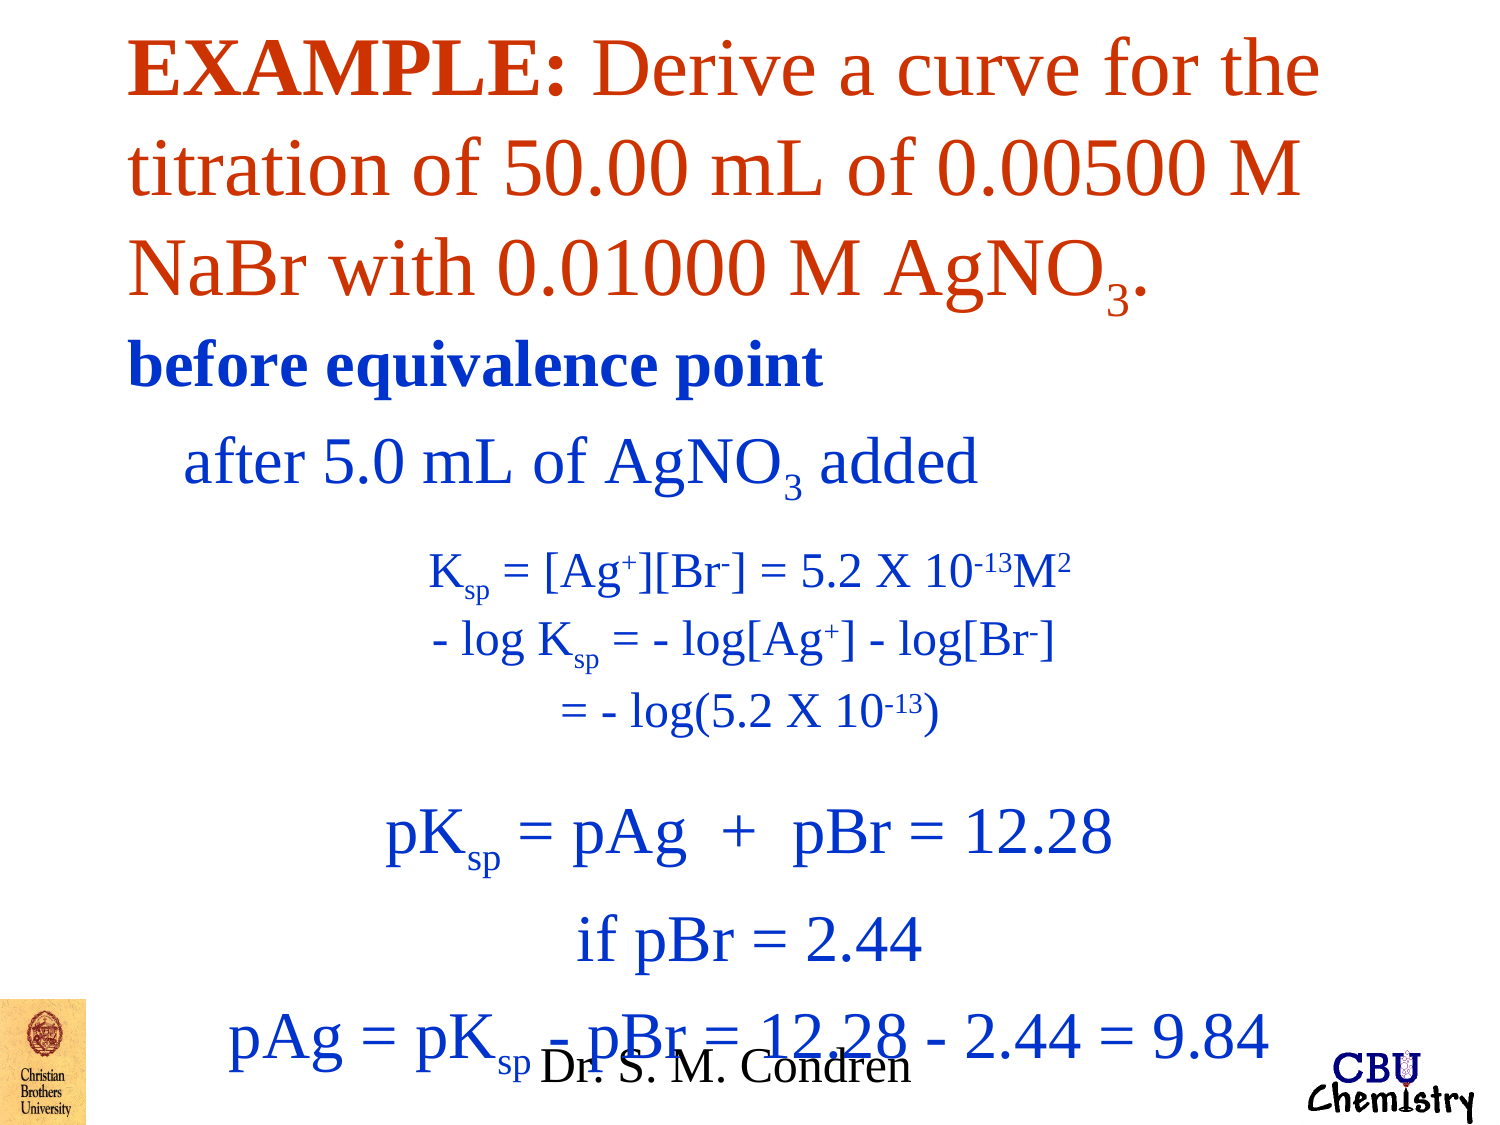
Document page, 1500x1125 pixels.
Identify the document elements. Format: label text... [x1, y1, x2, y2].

list before equivalence point after 5.0 mL of AgNO3 added Ksp = [Ag+][Br-] = 5.2 X 10-13M2 - log Ksp = - log[Ag+] - log[Br-] = - log(5.2 X 10-13) pKsp = pAg + pBr = 12.28 if pBr = 2.44 pAg = pKsp - pBr = 12.28 - 2.44 = 9.84 [112, 312, 1388, 1091]
title EXAMPLE: Derive a curve for the titration of 50.00 mL of 0.00500 M NaBr with 0.01000 M AgNO3. [112, 4, 1388, 312]
